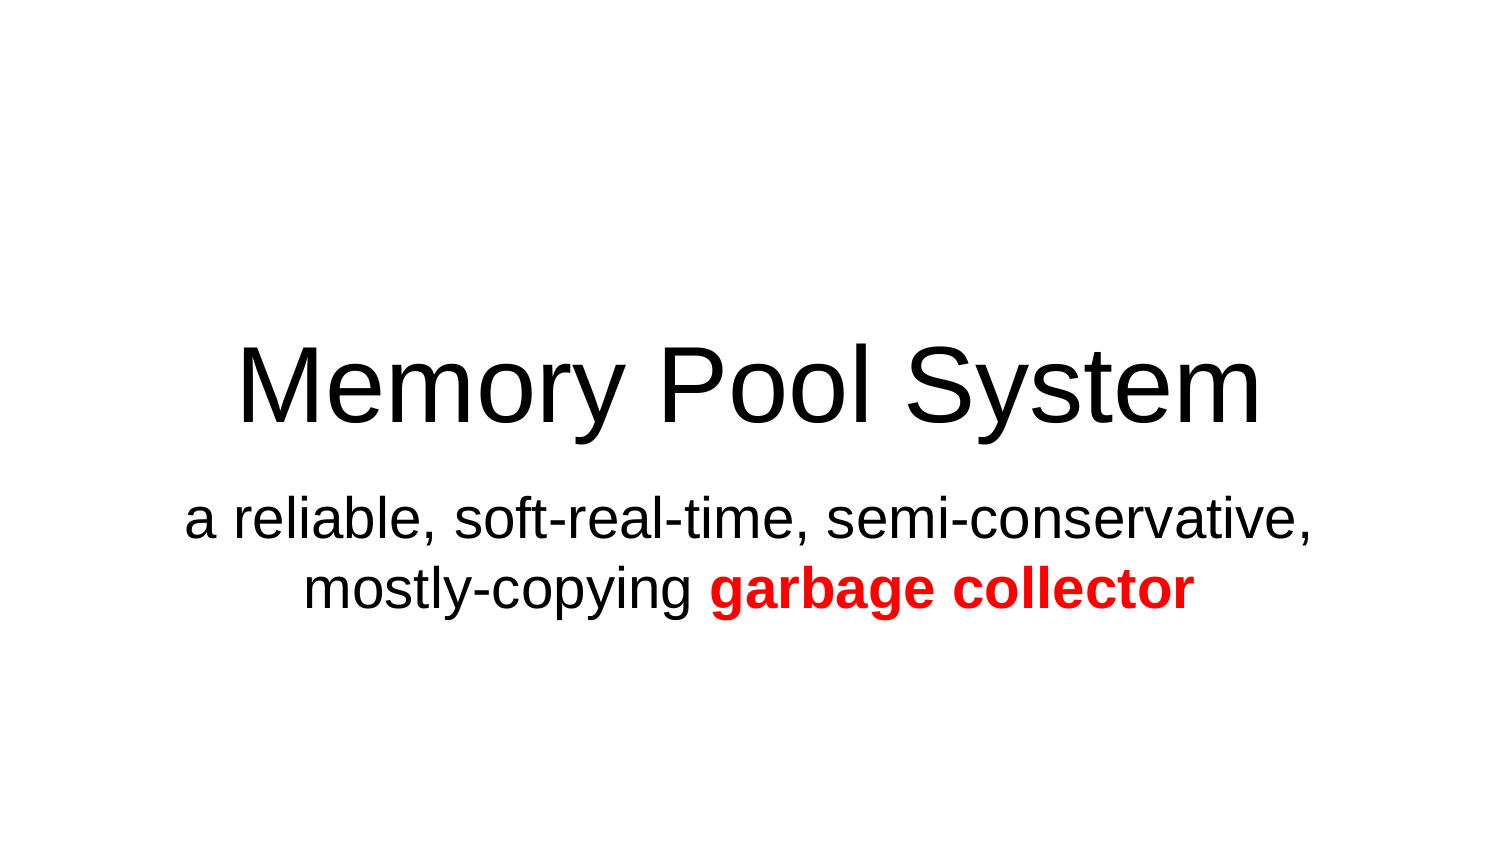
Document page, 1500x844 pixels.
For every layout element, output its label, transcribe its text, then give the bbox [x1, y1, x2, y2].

subtitle a reliable, soft-real-time, semi-conservative, mostly-copying garbage collector [51, 464, 1449, 746]
title Memory Pool System [51, 122, 1449, 459]
